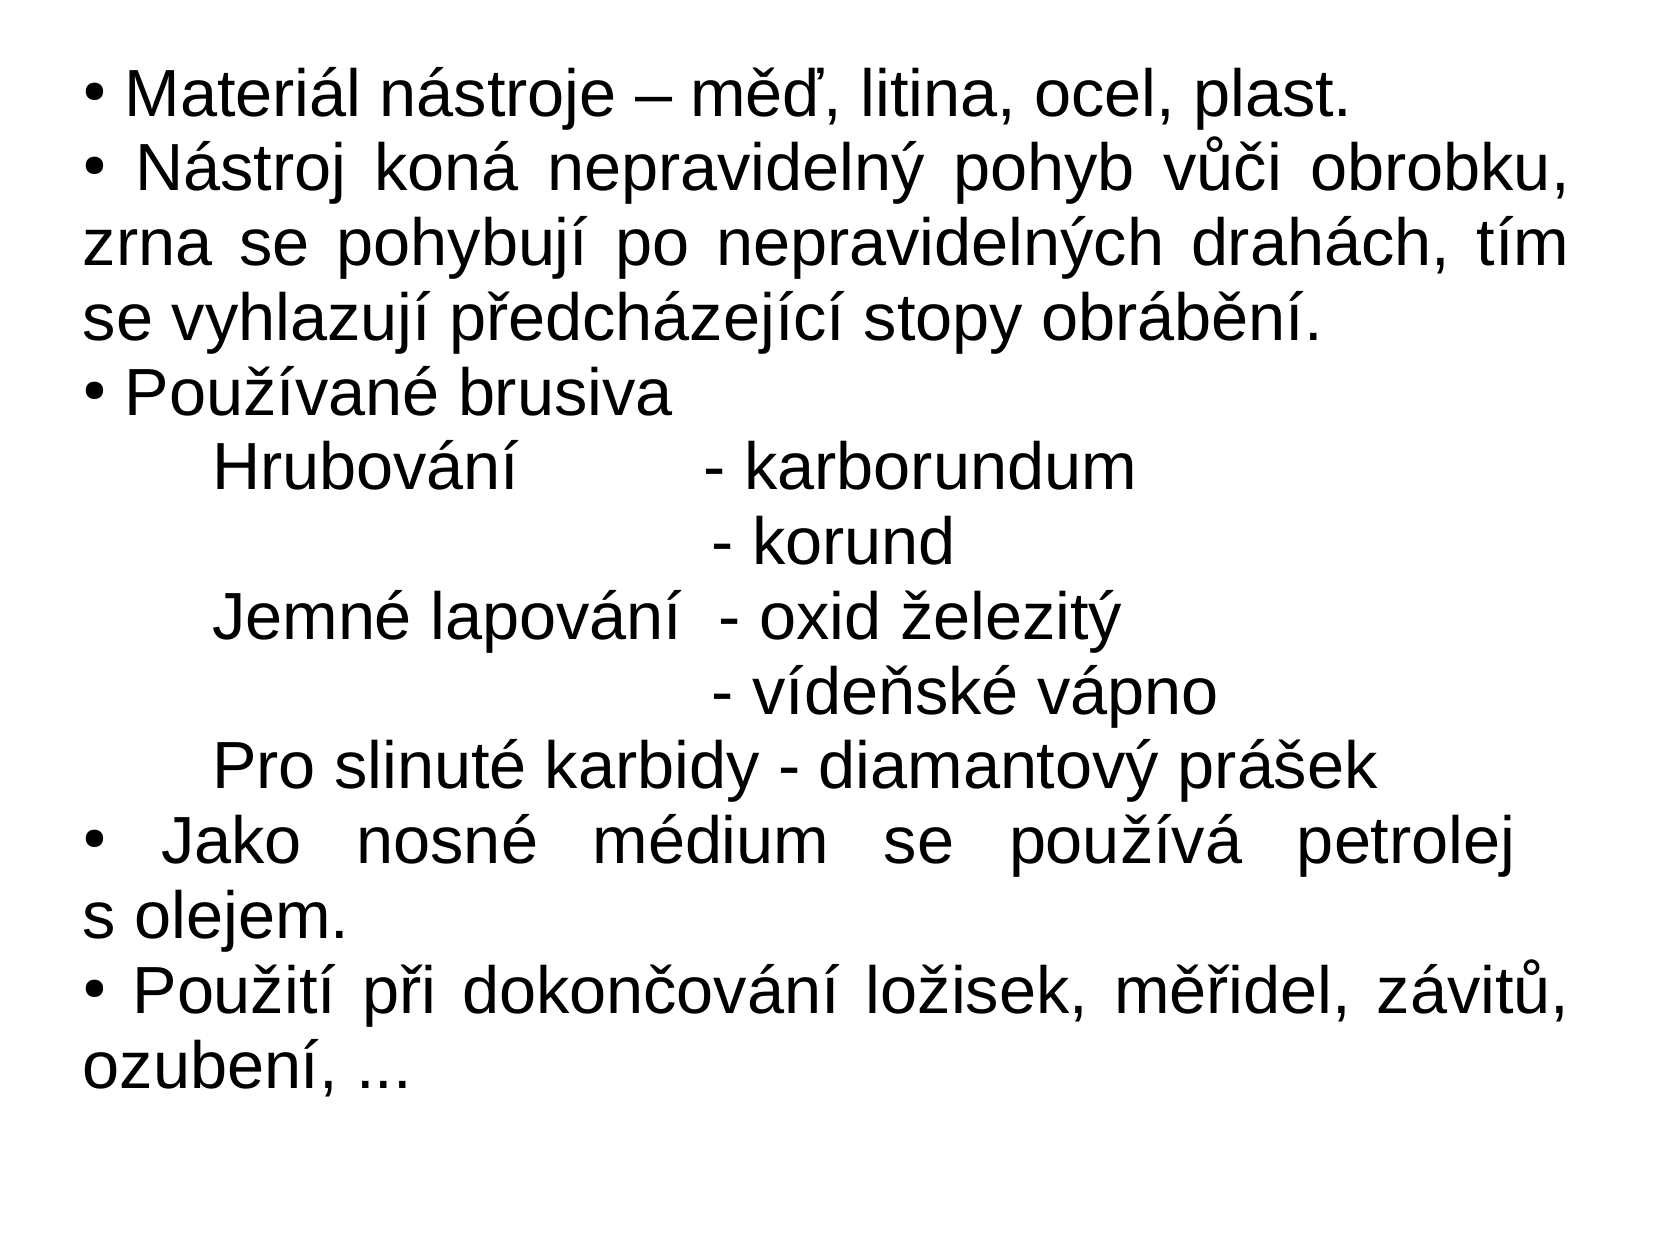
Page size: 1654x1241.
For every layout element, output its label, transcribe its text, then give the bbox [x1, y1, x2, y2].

subtitle Materiál nástroje – měď, litina, ocel, plast. Nástroj koná nepravidelný pohyb vůči obrobku, zrna se pohybují po nepravidelných drahách, tím se vyhlazují předcházející stopy obrábění. Používané brusiva Hrubování - karborundum - korund Jemné lapování - oxid železitý - vídeňské vápno Pro slinuté karbidy - diamantový prášek Jako nosné médium se používá petrolej s olejem. Použití při dokončování ložisek, měřidel, závitů, ozubení, ... [82, 55, 1571, 1103]
